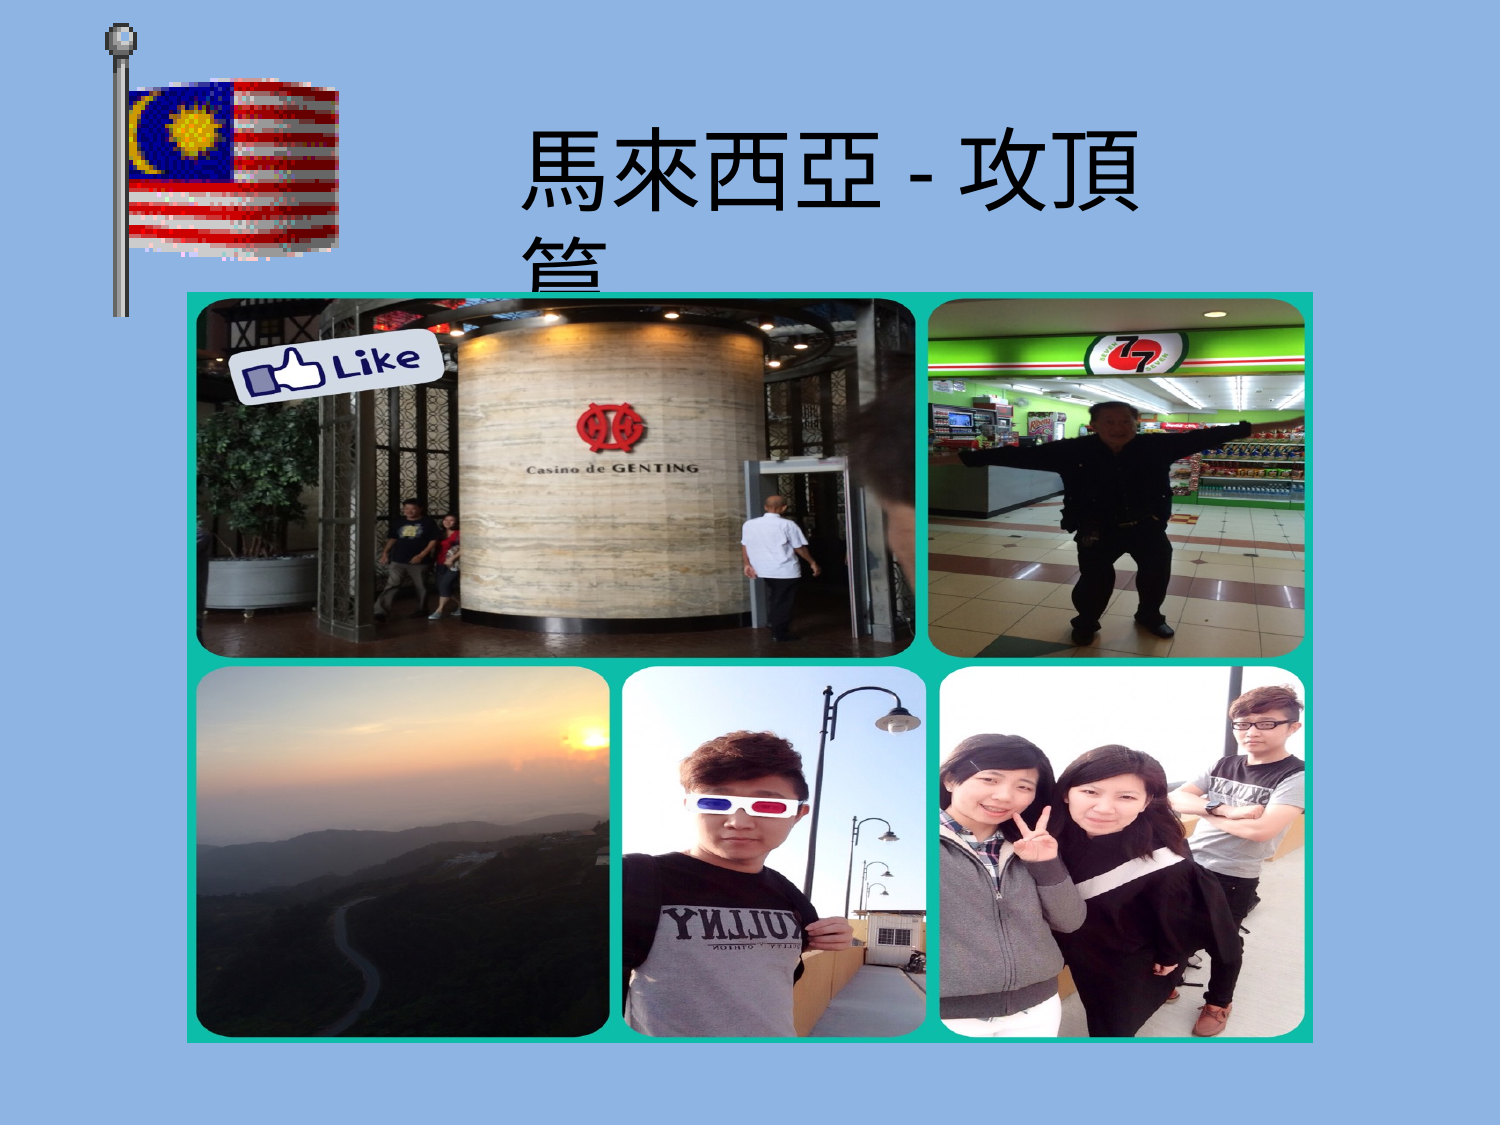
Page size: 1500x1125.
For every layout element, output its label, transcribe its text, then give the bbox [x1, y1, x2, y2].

text_box 馬來西亞-攻頂篇 [503, 105, 1207, 292]
text_box 馬來西亞-攻頂篇 [539, 276, 591, 282]
picture [105, 23, 1313, 1043]
